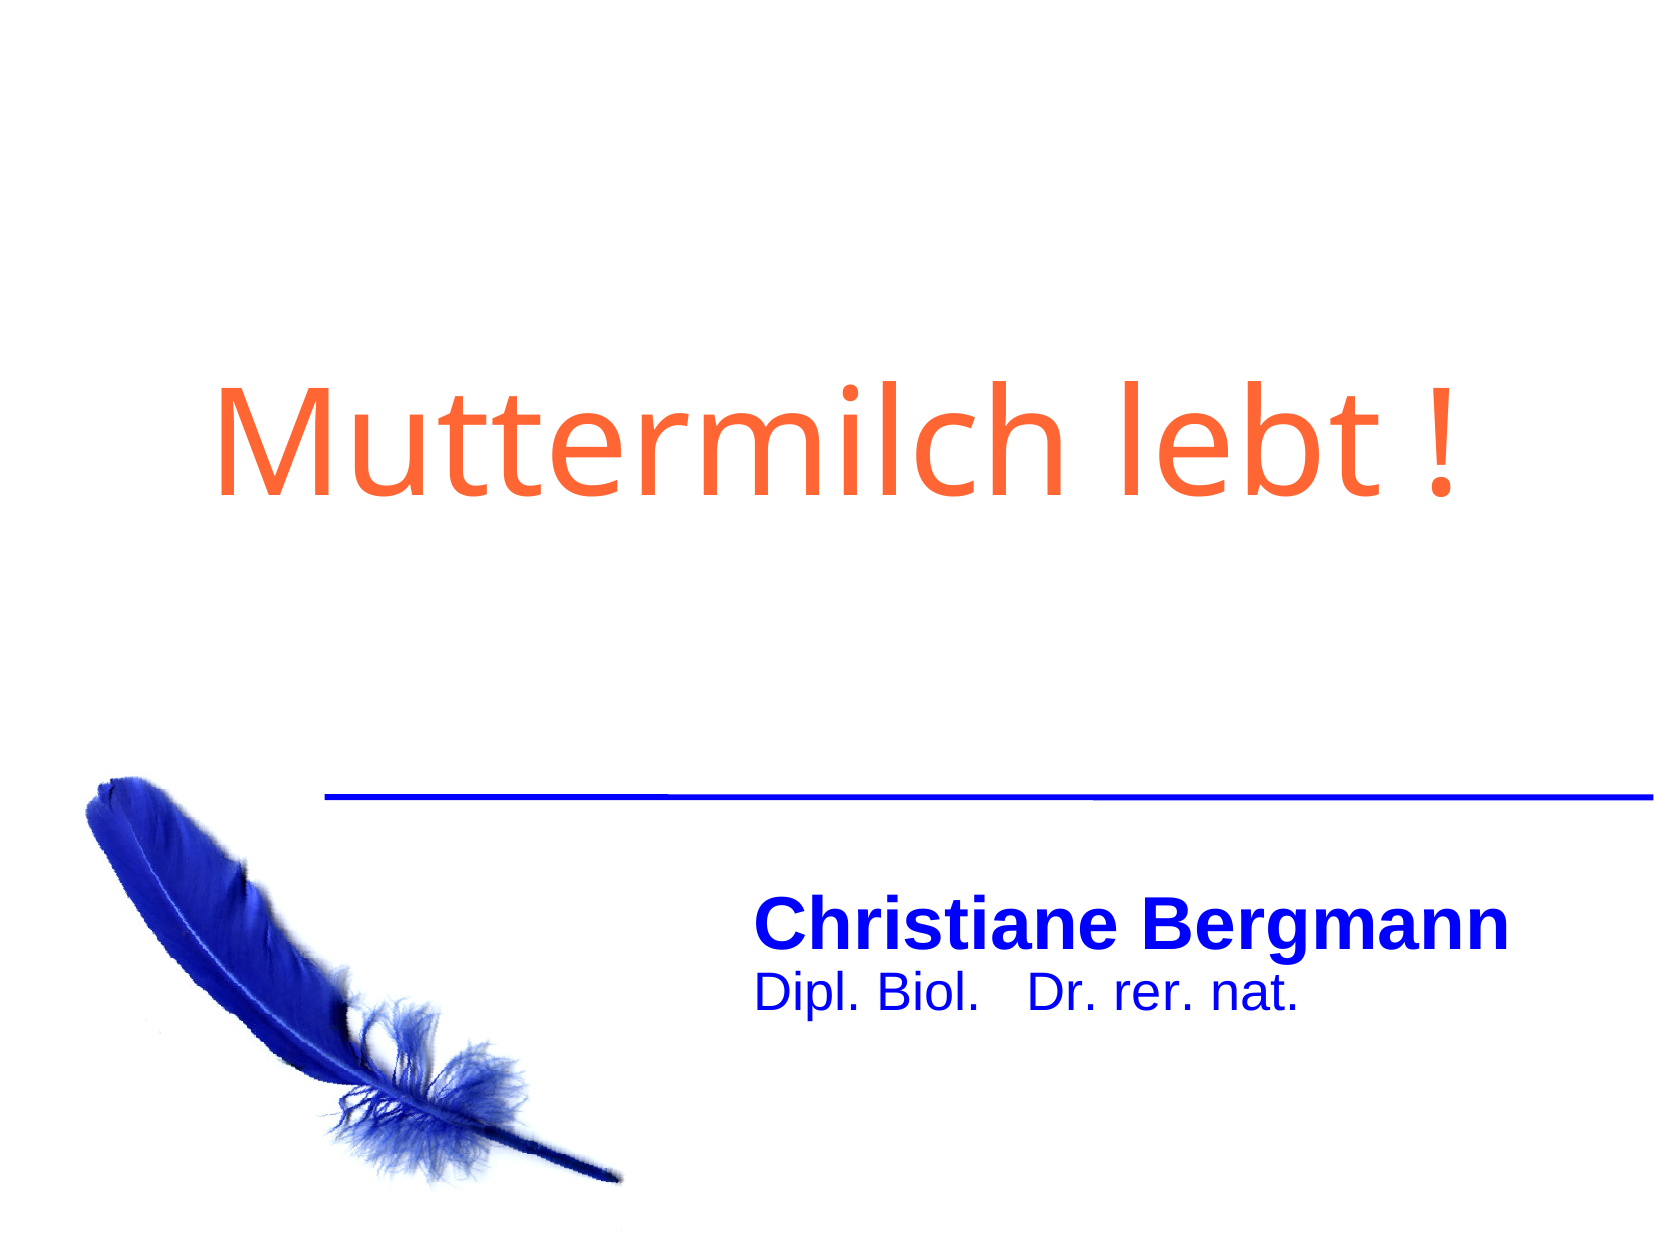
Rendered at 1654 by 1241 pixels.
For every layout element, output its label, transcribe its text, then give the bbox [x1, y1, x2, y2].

chart [3, 761, 709, 1235]
text_box Muttermilch lebt ! [192, 291, 1477, 548]
text_box Christiane Bergmann Dipl. Biol. Dr. rer. nat. [738, 879, 1527, 1030]
